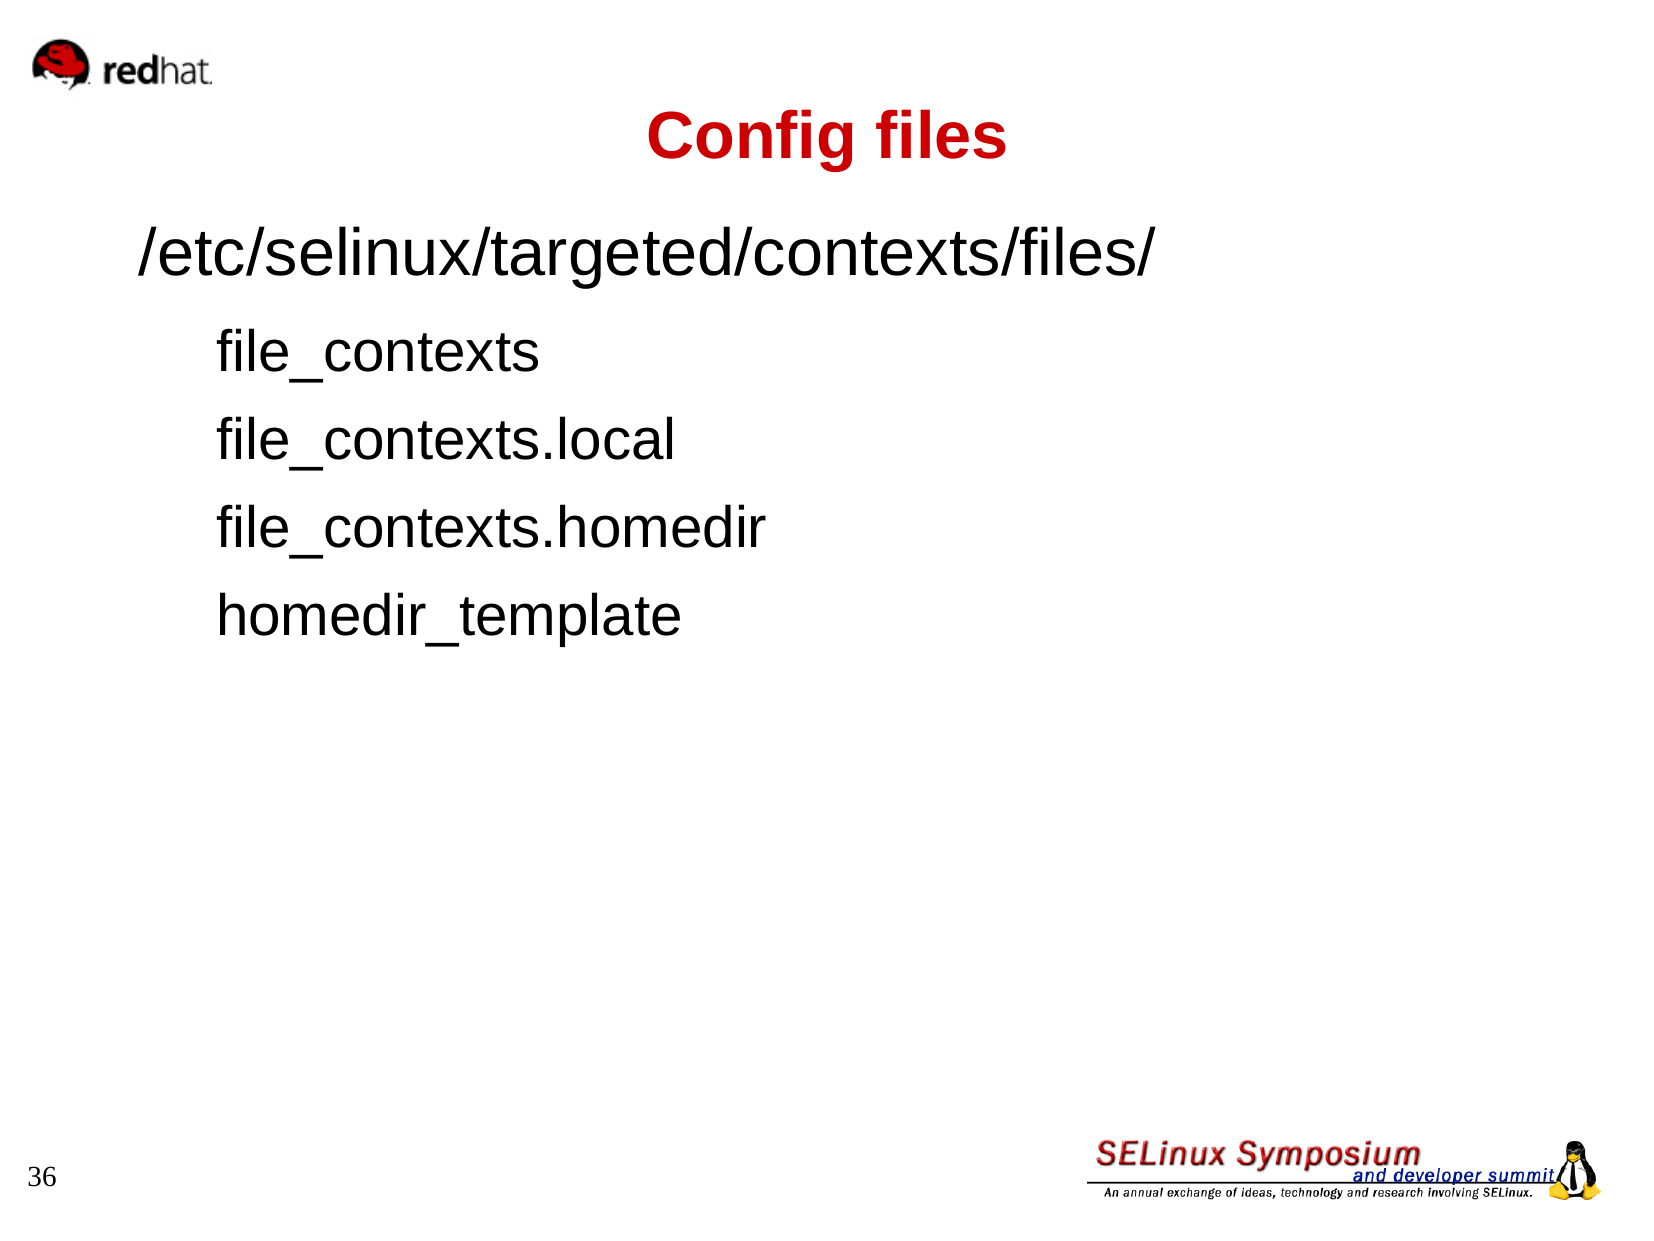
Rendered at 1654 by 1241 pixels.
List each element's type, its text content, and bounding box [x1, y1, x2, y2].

title Config files [121, 55, 1534, 214]
list /etc/selinux/targeted/contexts/files/ file_contexts file_contexts.local file_contexts.homedir homedir_template [121, 214, 1534, 1088]
picture [1087, 1135, 1613, 1200]
picture [31, 37, 212, 98]
